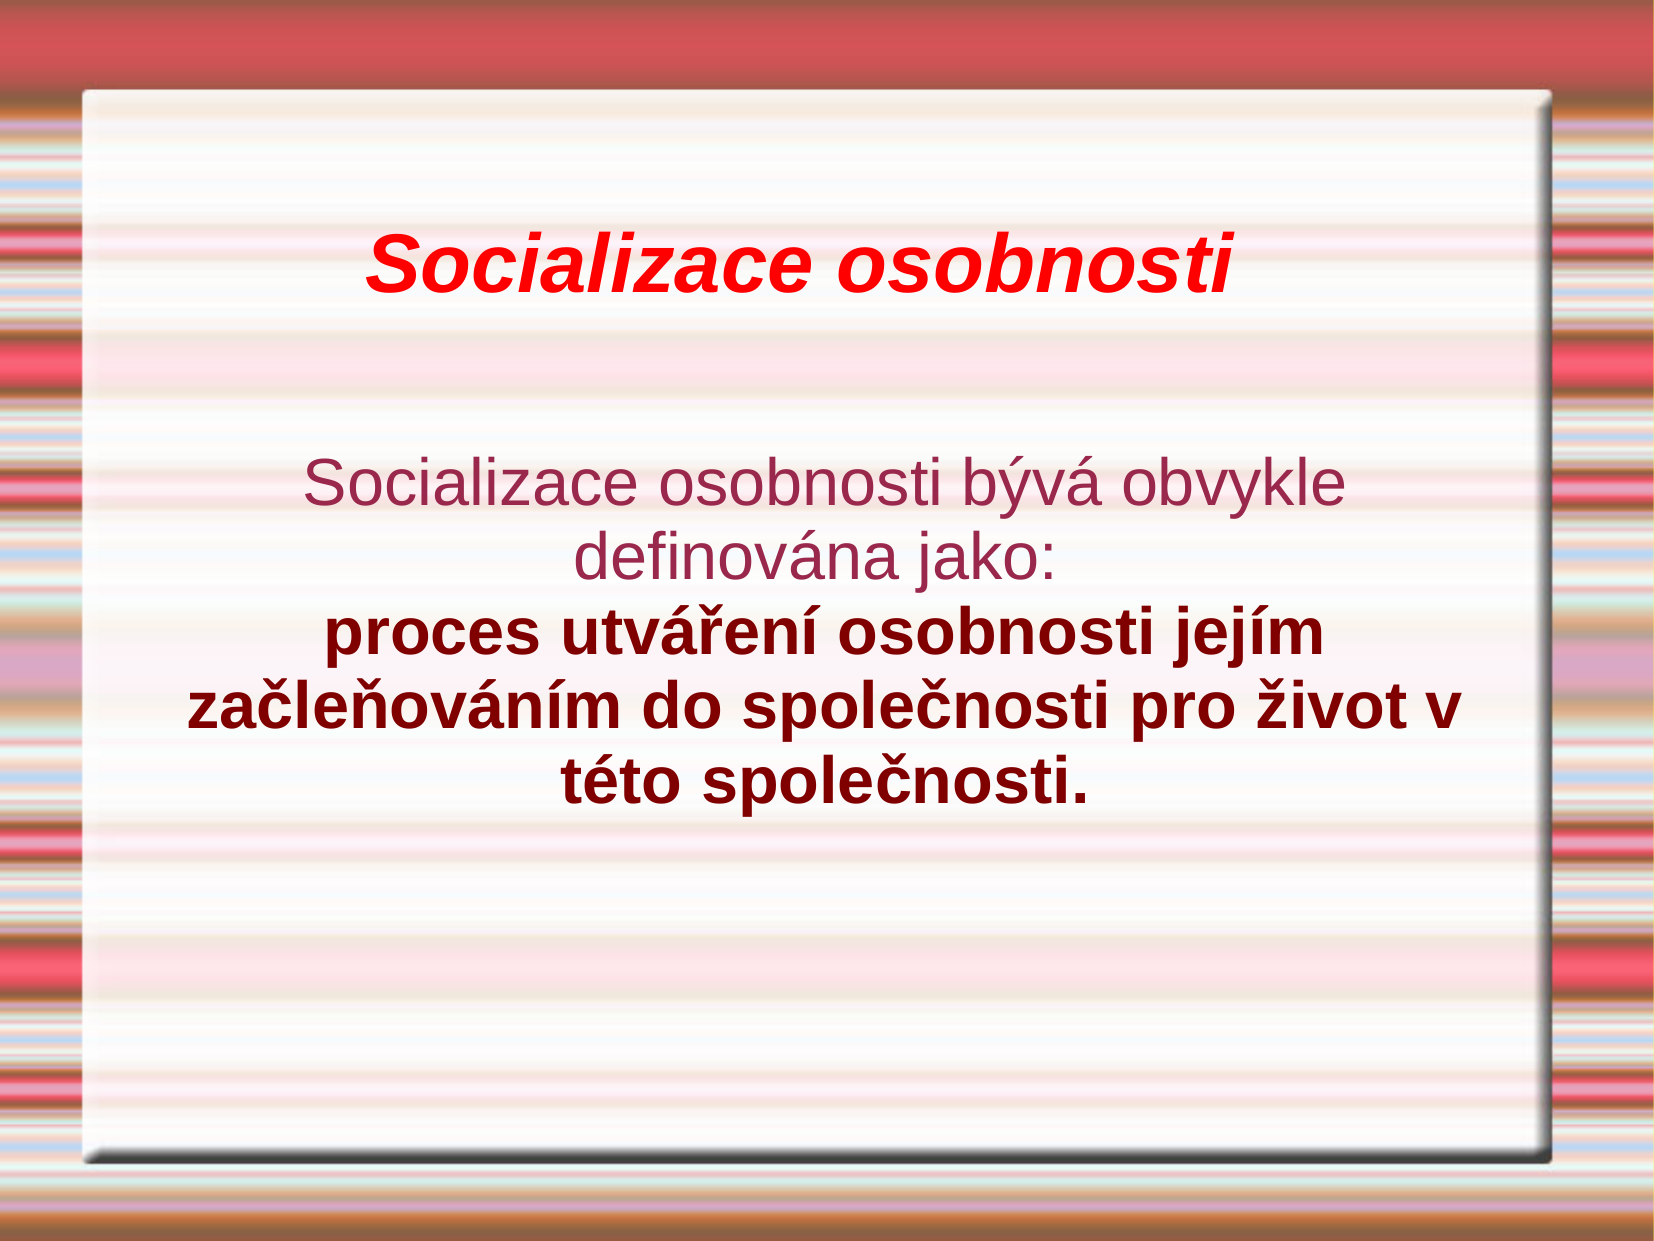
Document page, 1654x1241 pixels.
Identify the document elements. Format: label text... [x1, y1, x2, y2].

title Socializace osobnosti [93, 168, 1506, 355]
subtitle Socializace osobnosti bývá obvykle definována jako: proces utváření osobnosti jejím začleňováním do společnosti pro život v této společnosti. [134, 358, 1516, 1125]
